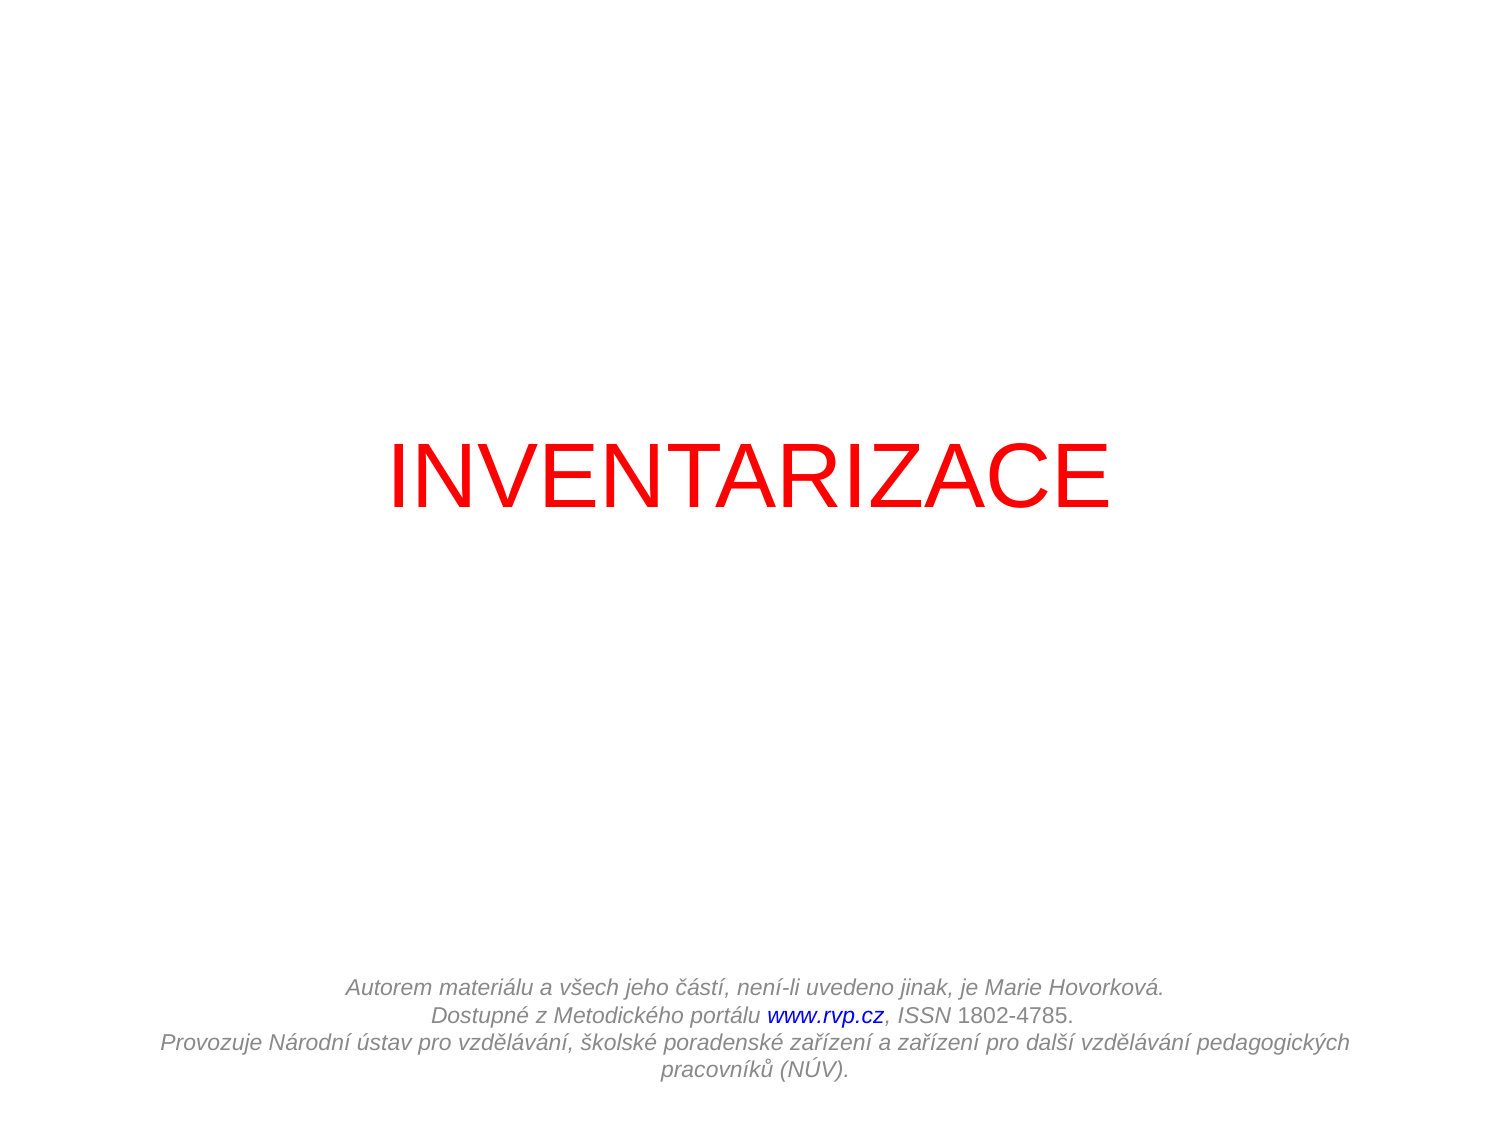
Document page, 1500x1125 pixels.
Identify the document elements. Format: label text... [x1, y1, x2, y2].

title INVENTARIZACE [112, 349, 1388, 592]
text_box Autorem materiálu a všech jeho částí, není-li uvedeno jinak, je Marie Hovorková. Dostupné z Metodického portálu www.rvp.cz, ISSN 1802-4785. Provozuje Národní ústav pro vzdělávání, školské poradenské zařízení a zařízení pro další vzdělávání pedagogických pracovníků (NÚV). [135, 987, 1376, 1096]
